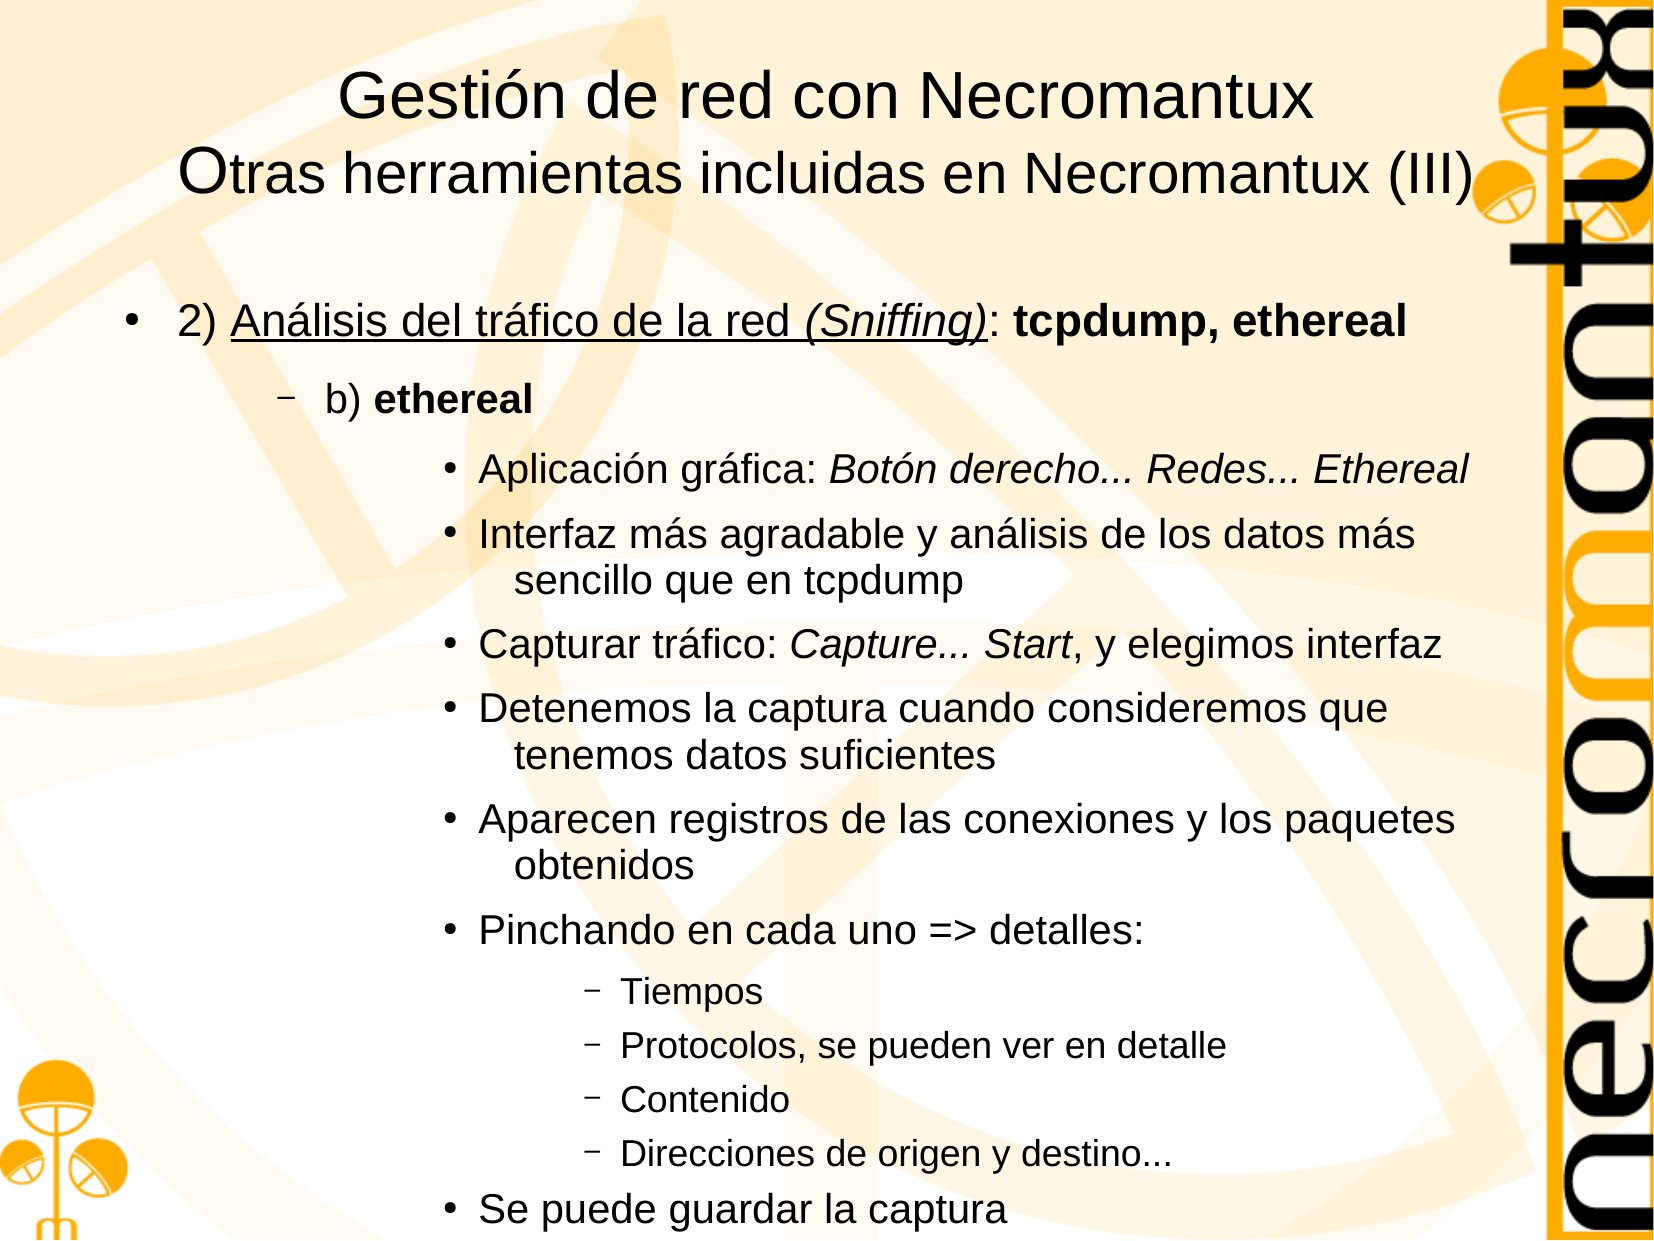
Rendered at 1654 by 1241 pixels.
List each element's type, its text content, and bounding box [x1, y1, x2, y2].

title Gestión de red con Necromantux Otras herramientas incluidas en Necromantux (III) [82, 49, 1571, 217]
picture [0, 0, 1654, 1240]
list 2) Análisis del tráfico de la red (Sniffing): tcpdump, ethereal b) ethereal Aplicación gráfica: Botón derecho... Redes... Ethereal Interfaz más agradable y análisis de los datos más sencillo que en tcpdump Capturar tráfico: Capture... Start, y elegimos interfaz Detenemos la captura cuando consideremos que tenemos datos suficientes Aparecen registros de las conexiones y los paquetes obtenidos Pinchando en cada uno => detalles: Tiempos Protocolos, se pueden ver en detalle Contenido Direcciones de origen y destino... Se puede guardar la captura [88, 295, 1506, 1241]
